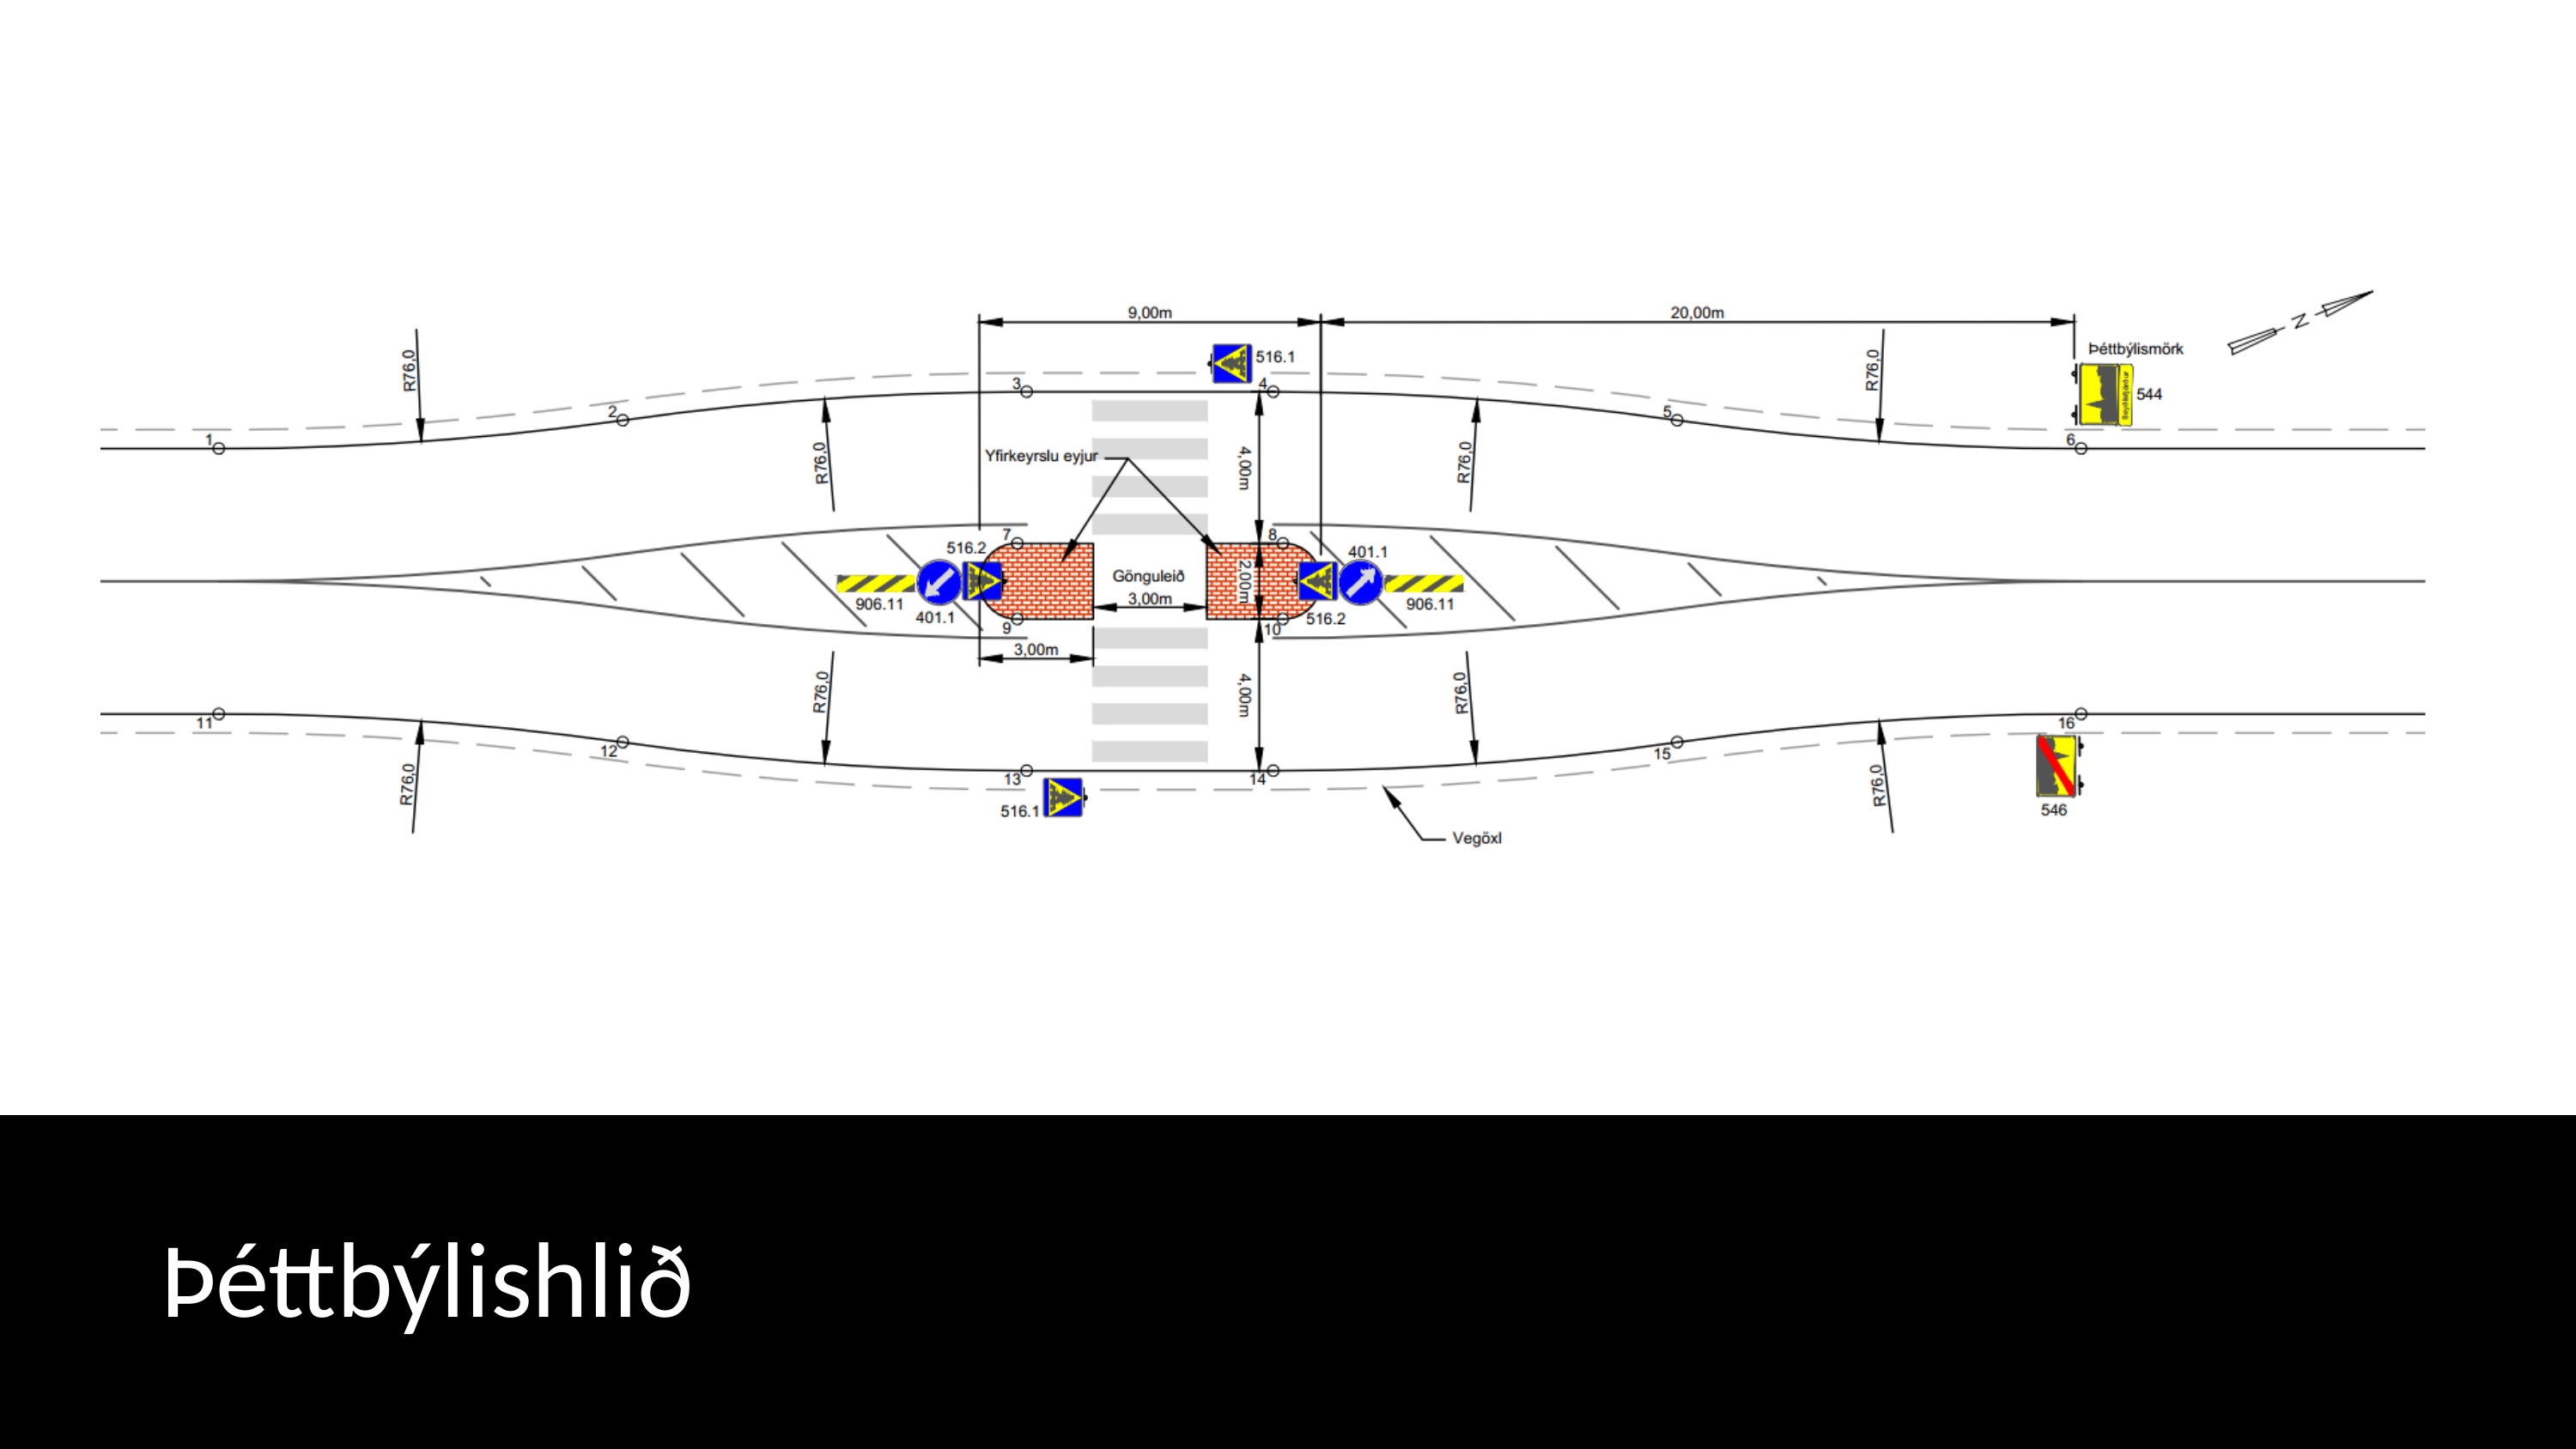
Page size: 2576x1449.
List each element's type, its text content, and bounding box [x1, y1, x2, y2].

text_box Þéttbýlishlið [148, 1160, 1619, 1405]
text_box [0, 0, 2576, 1449]
picture [100, 203, 2495, 916]
